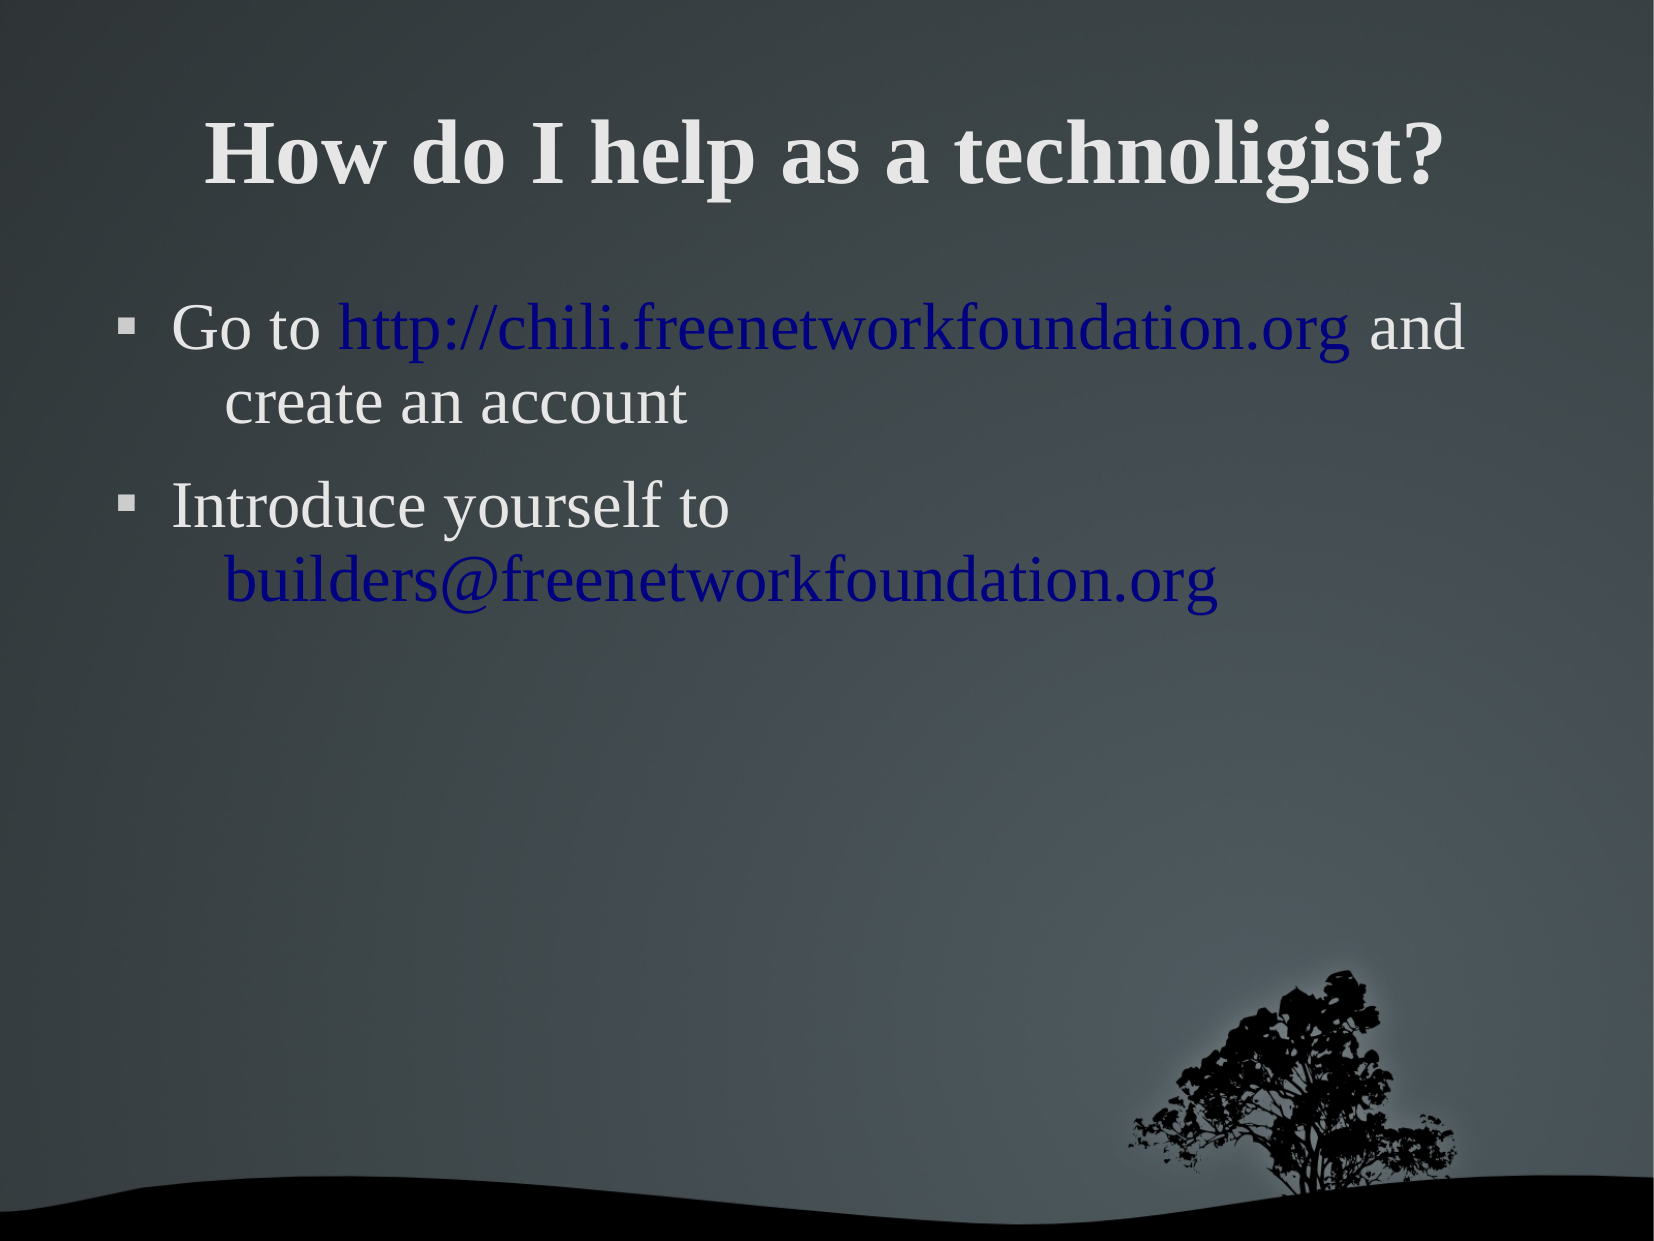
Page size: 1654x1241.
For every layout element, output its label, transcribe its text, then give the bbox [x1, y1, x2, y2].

title How do I help as a technoligist? [82, 49, 1571, 257]
list Go to http://chili.freenetworkfoundation.org and create an account Introduce yourself to builders@freenetworkfoundation.org [82, 290, 1571, 1109]
picture [0, 0, 1654, 1241]
